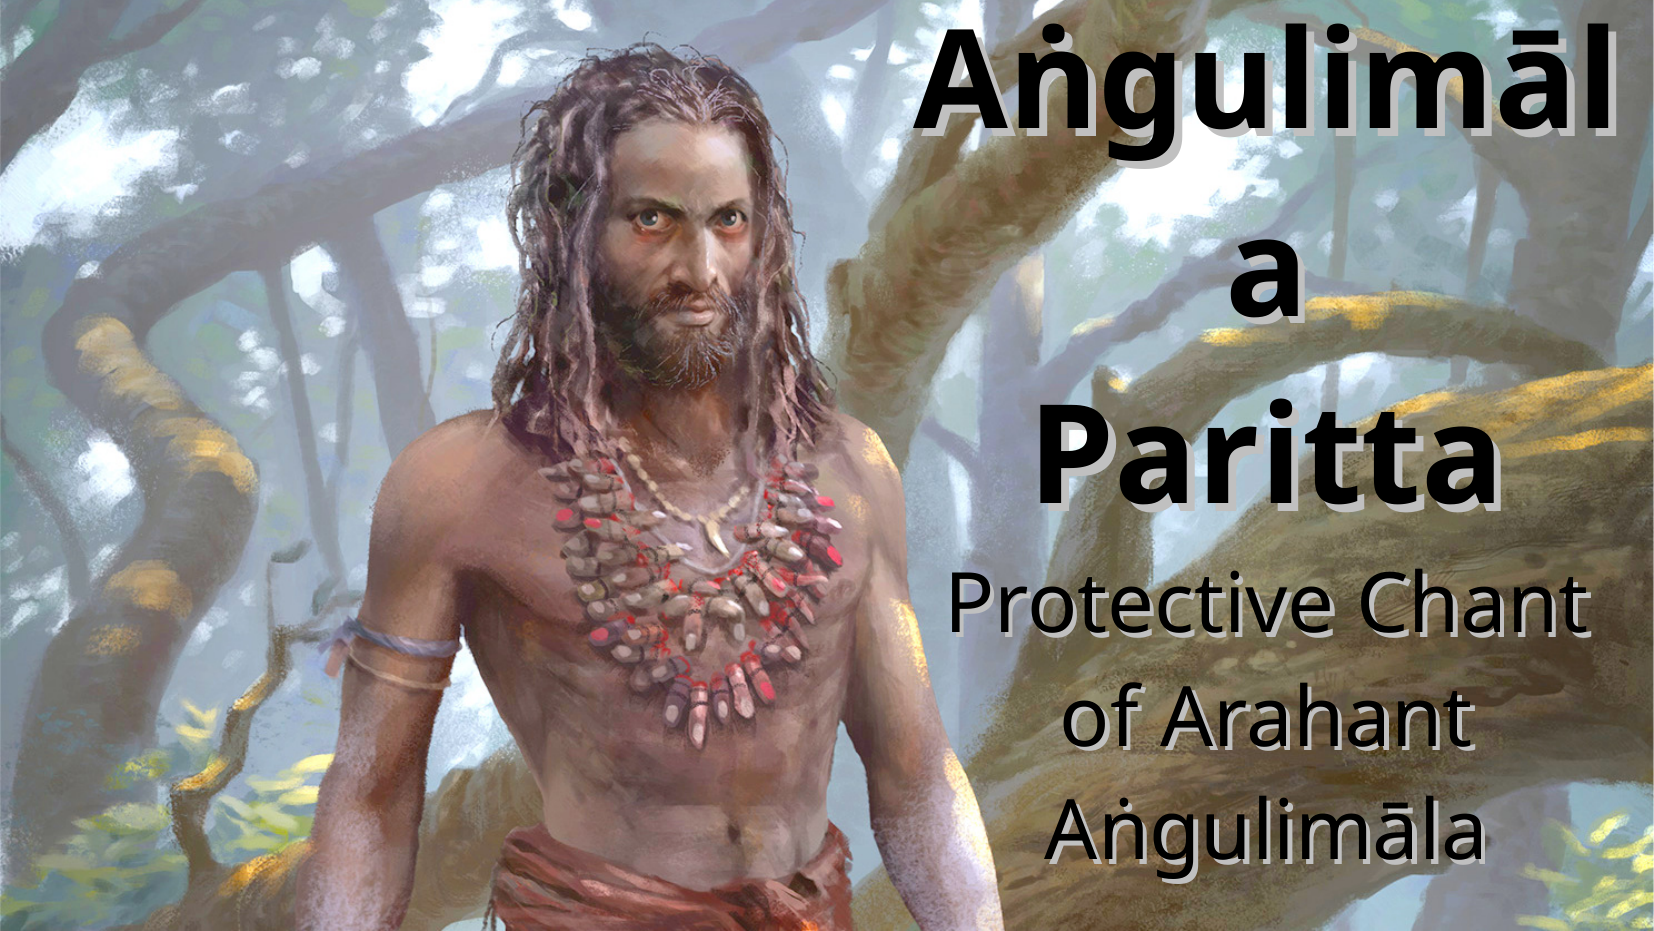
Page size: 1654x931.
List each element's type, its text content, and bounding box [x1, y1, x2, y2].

subtitle Aṅgulimāla Paritta Protective Chant of Arahant Aṅgulimāla [883, 18, 1651, 848]
picture [0, 0, 1654, 931]
